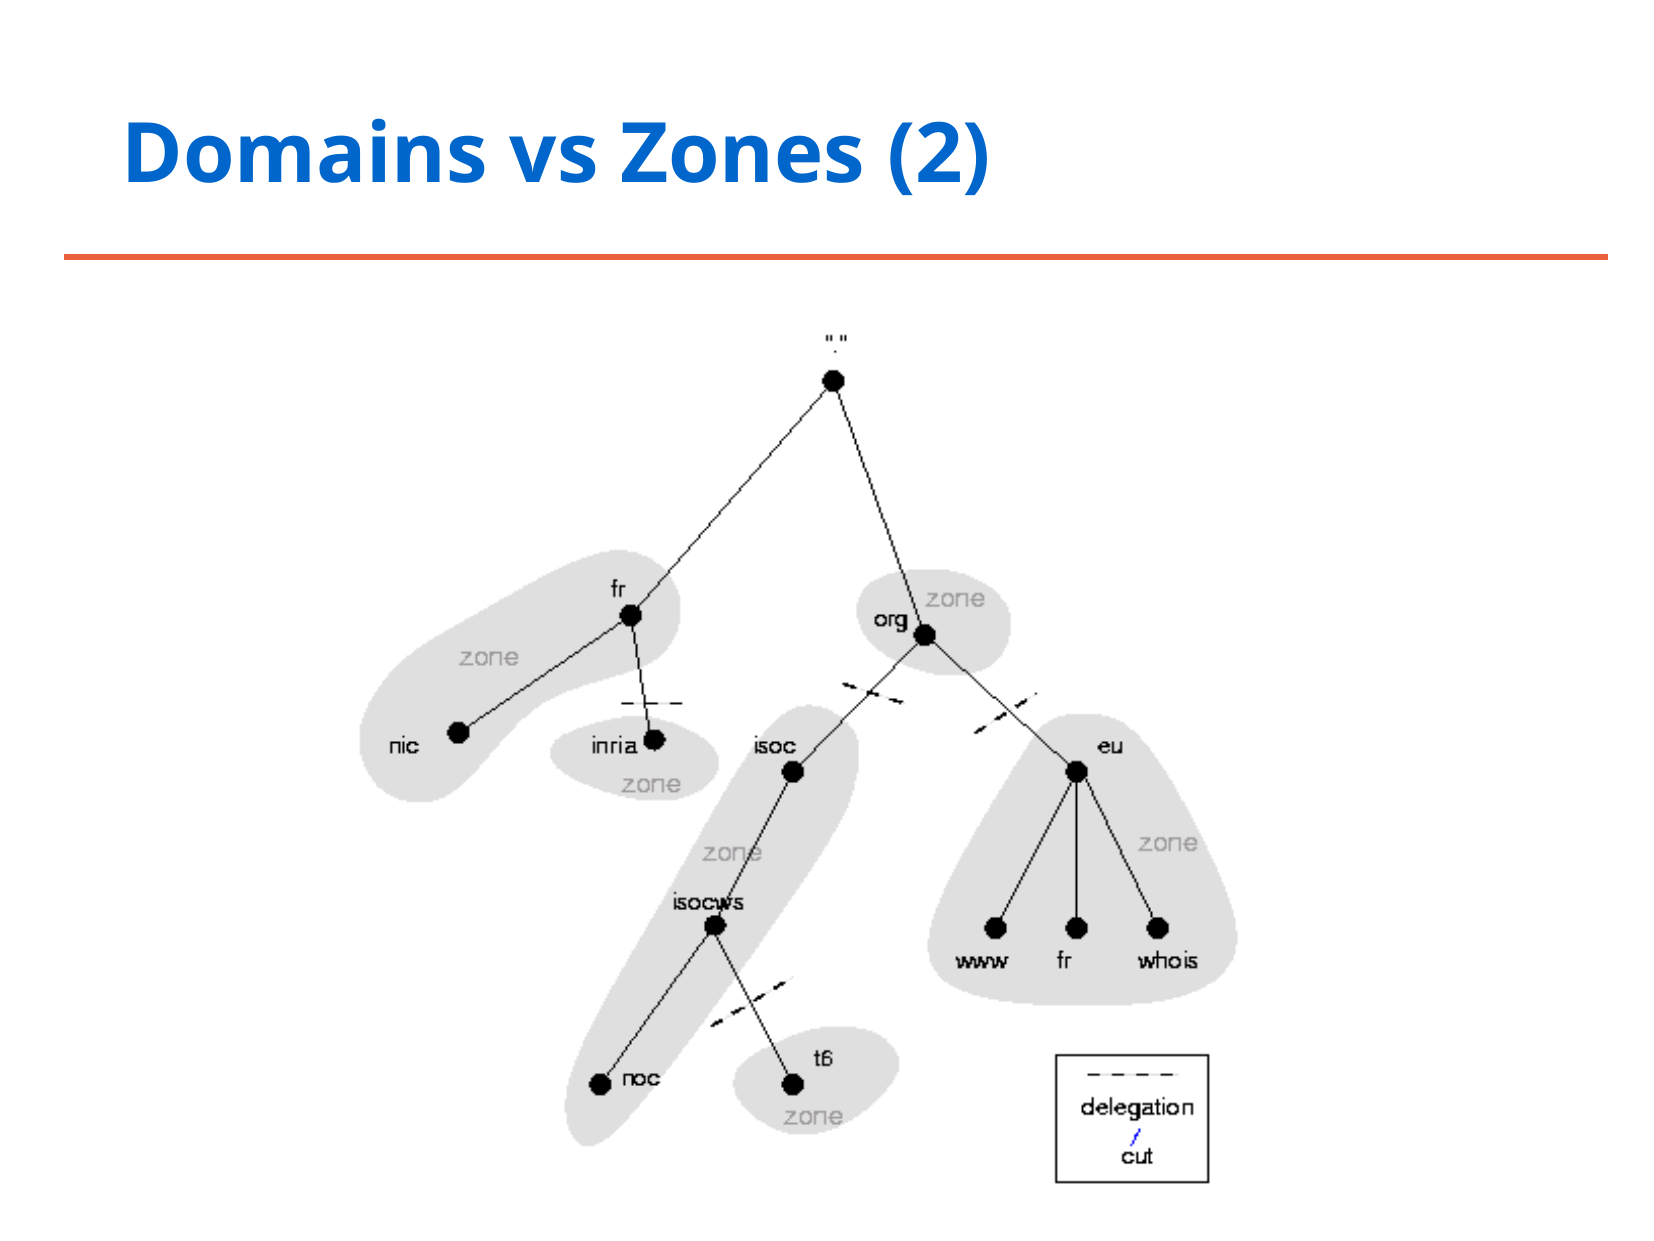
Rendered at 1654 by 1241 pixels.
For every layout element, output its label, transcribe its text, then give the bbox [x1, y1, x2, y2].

picture [332, 273, 1303, 1211]
title Domains vs Zones (2) [121, 46, 1534, 254]
